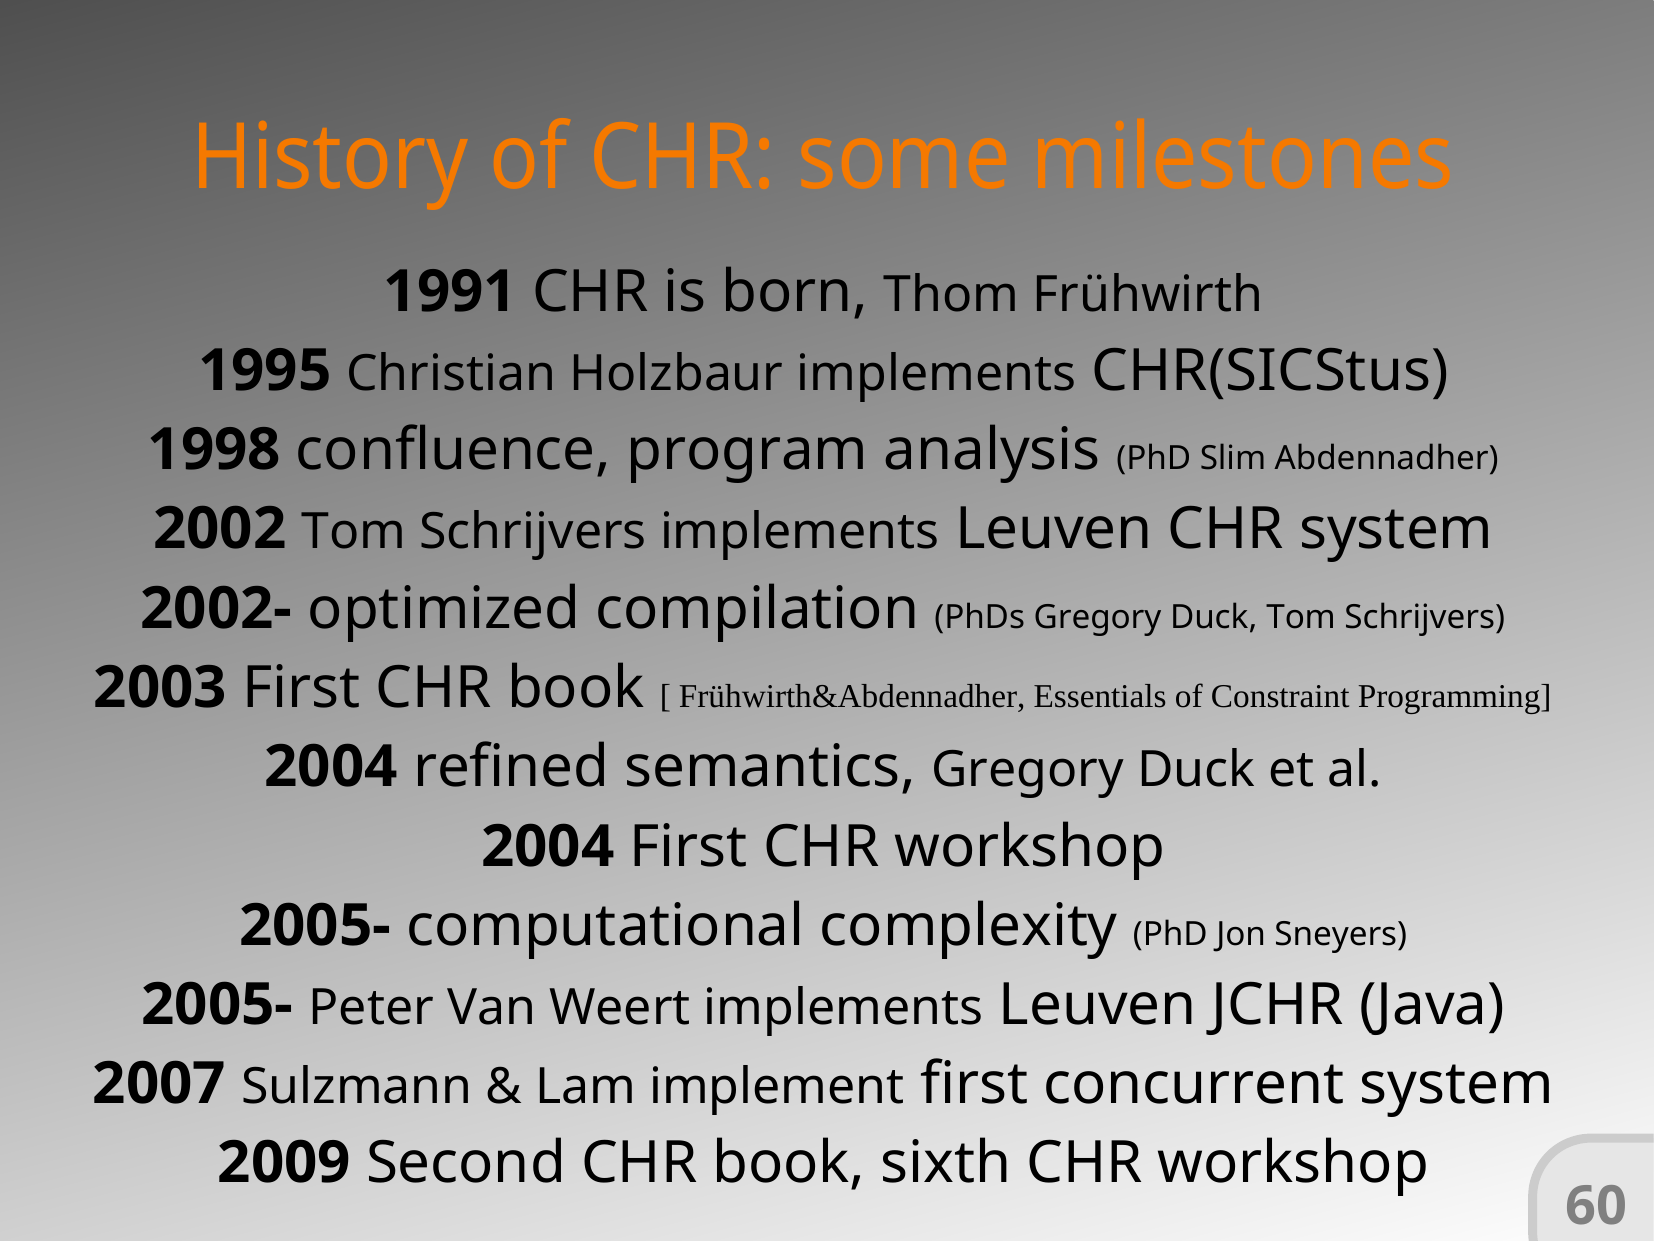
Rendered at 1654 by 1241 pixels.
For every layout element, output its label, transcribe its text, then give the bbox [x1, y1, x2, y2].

subtitle 1991 CHR is born, Thom Frühwirth 1995 Christian Holzbaur implements CHR(SICStus) 1998 confluence, program analysis (PhD Slim Abdennadher) 2002 Tom Schrijvers implements Leuven CHR system 2002- optimized compilation (PhDs Gregory Duck, Tom Schrijvers) 2003 First CHR book [ Frühwirth&Abdennadher, Essentials of Constraint Programming] 2004 refined semantics, Gregory Duck et al. 2004 First CHR workshop 2005- computational complexity (PhD Jon Sneyers) 2005- Peter Van Weert implements Leuven JCHR (Java) 2007 Sulzmann & Lam implement first concurrent system 2009 Second CHR book, sixth CHR workshop [27, 224, 1620, 1225]
title History of CHR: some milestones [18, 49, 1629, 257]
